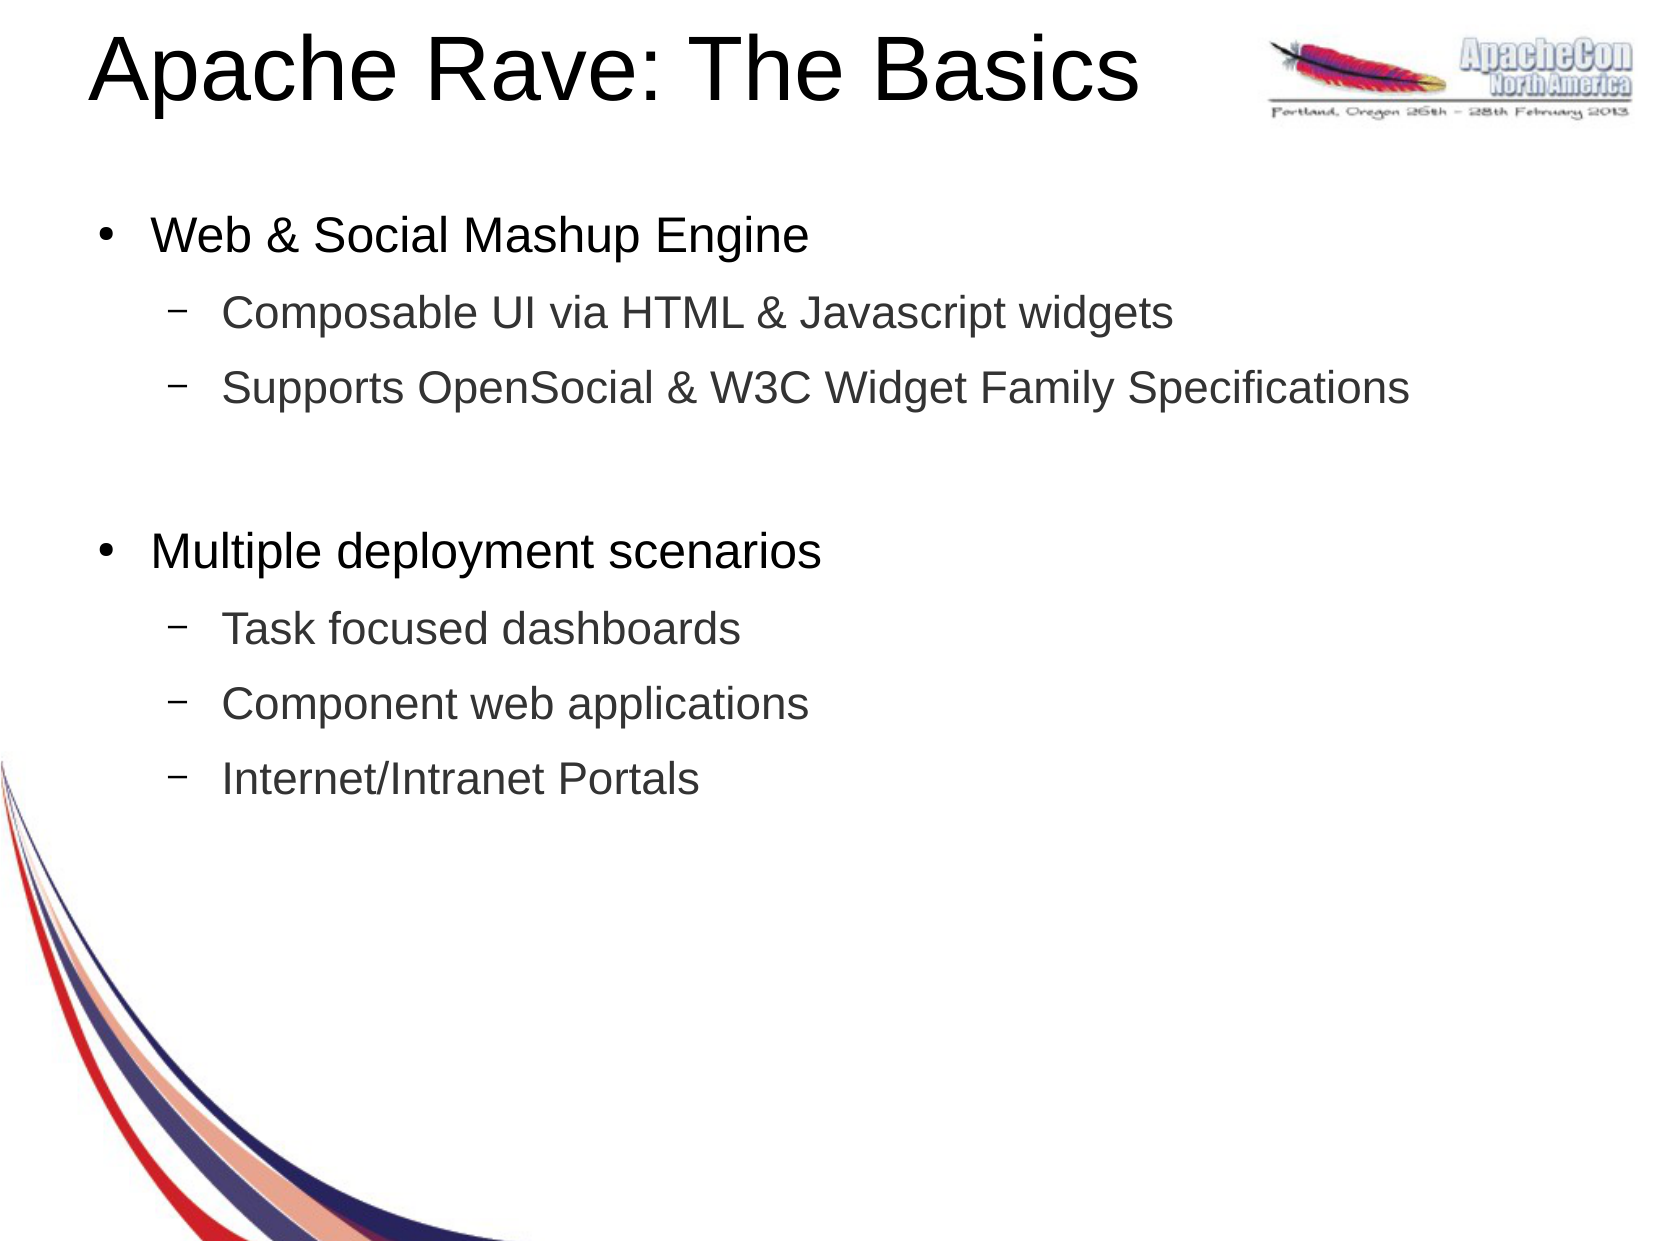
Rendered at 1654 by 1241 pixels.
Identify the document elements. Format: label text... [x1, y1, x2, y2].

list Web & Social Mashup Engine Composable UI via HTML & Javascript widgets Supports OpenSocial & W3C Widget Family Specifications Multiple deployment scenarios Task focused dashboards Component web applications Internet/Intranet Portals [79, 207, 1615, 1061]
picture [0, 0, 1654, 1241]
title Apache Rave: The Basics [88, 17, 1447, 121]
